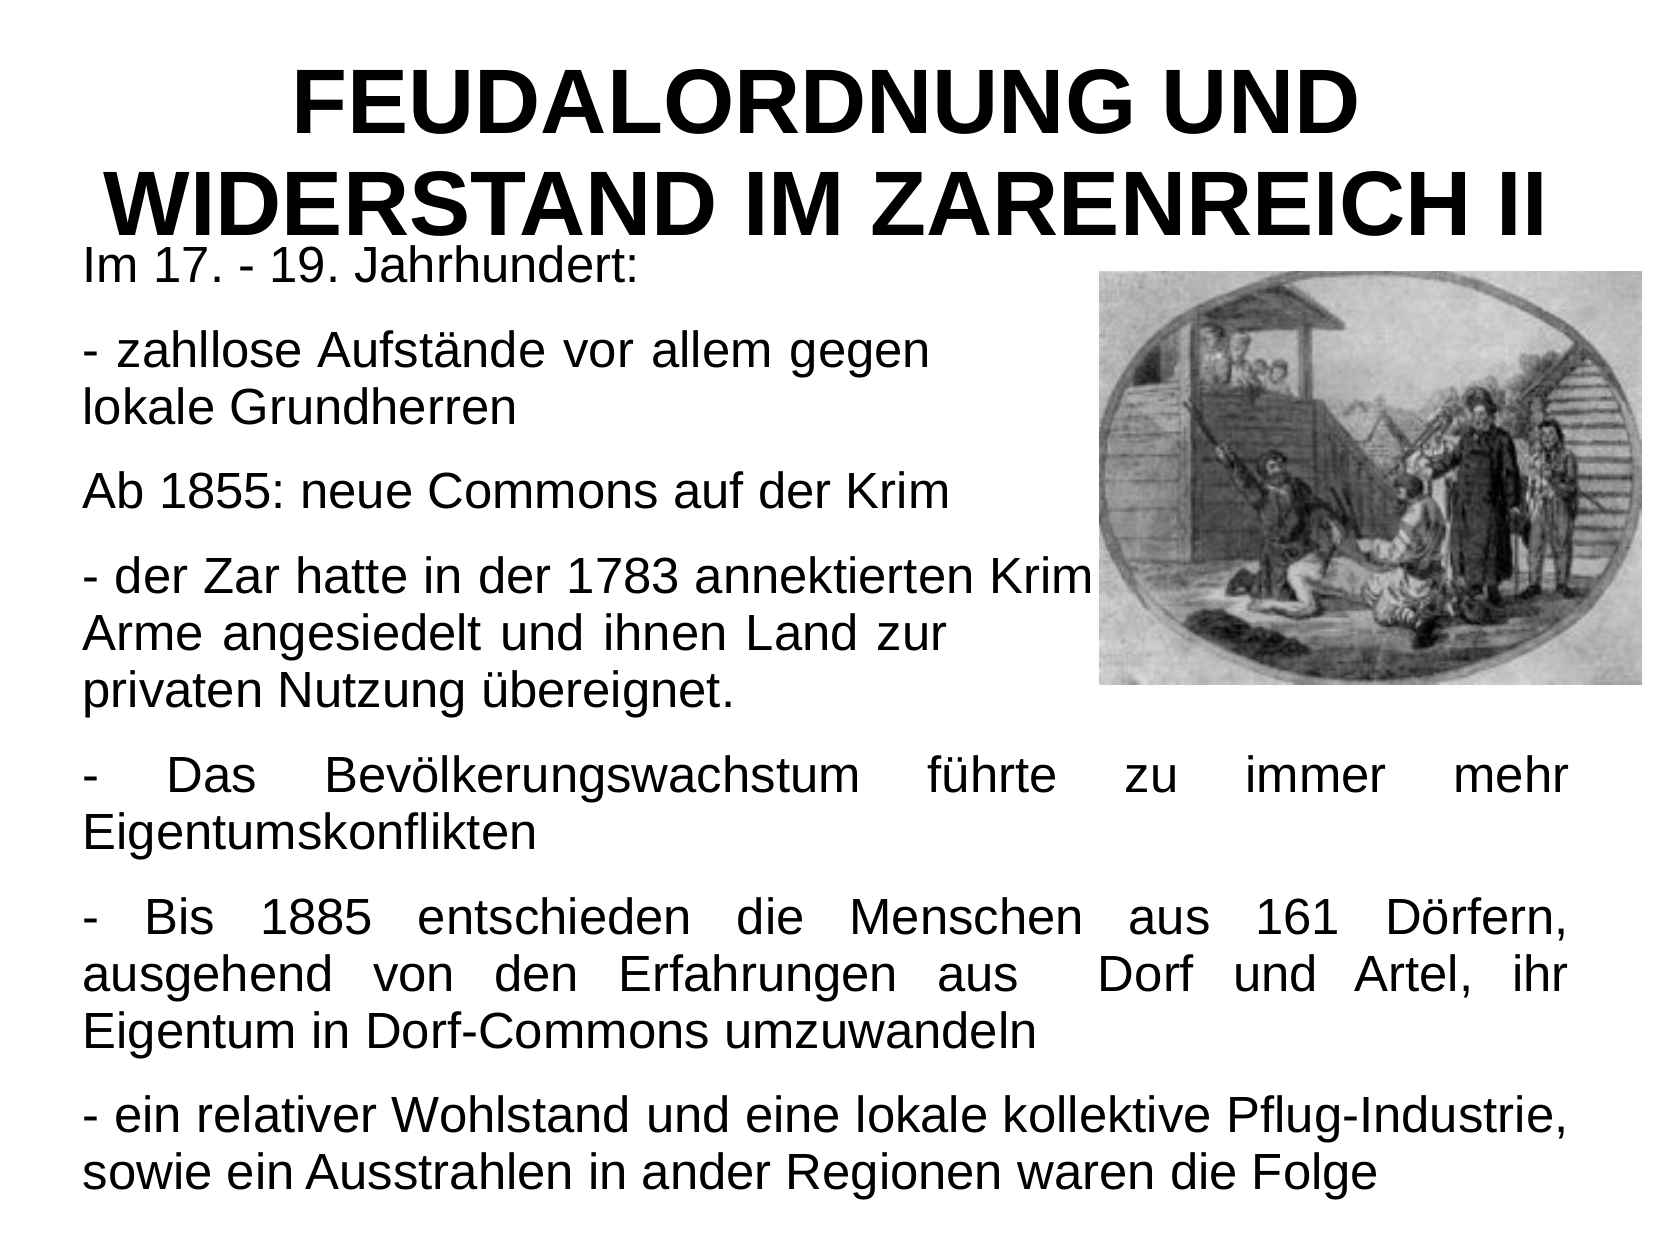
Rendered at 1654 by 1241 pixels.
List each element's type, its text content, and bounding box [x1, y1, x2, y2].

picture [1099, 271, 1642, 686]
title FEUDALORDNUNG UND WIDERSTAND IM ZARENREICH II [82, 49, 1571, 236]
list Im 17. - 19. Jahrhundert: - zahllose Aufstände vor allem gegen lokale Grundherren Ab 1855: neue Commons auf der Krim - der Zar hatte in der 1783 annektierten Krim Arme angesiedelt und ihnen Land zur privaten Nutzung übereignet. - Das Bevölkerungswachstum führte zu immer mehr Eigentumskonflikten - Bis 1885 entschieden die Menschen aus 161 Dörfern, ausgehend von den Erfahrungen aus Dorf und Artel, ihr Eigentum in Dorf-Commons umzuwandeln - ein relativer Wohlstand und eine lokale kollektive Pflug-Industrie, sowie ein Ausstrahlen in ander Regionen waren die Folge [82, 236, 1571, 1241]
